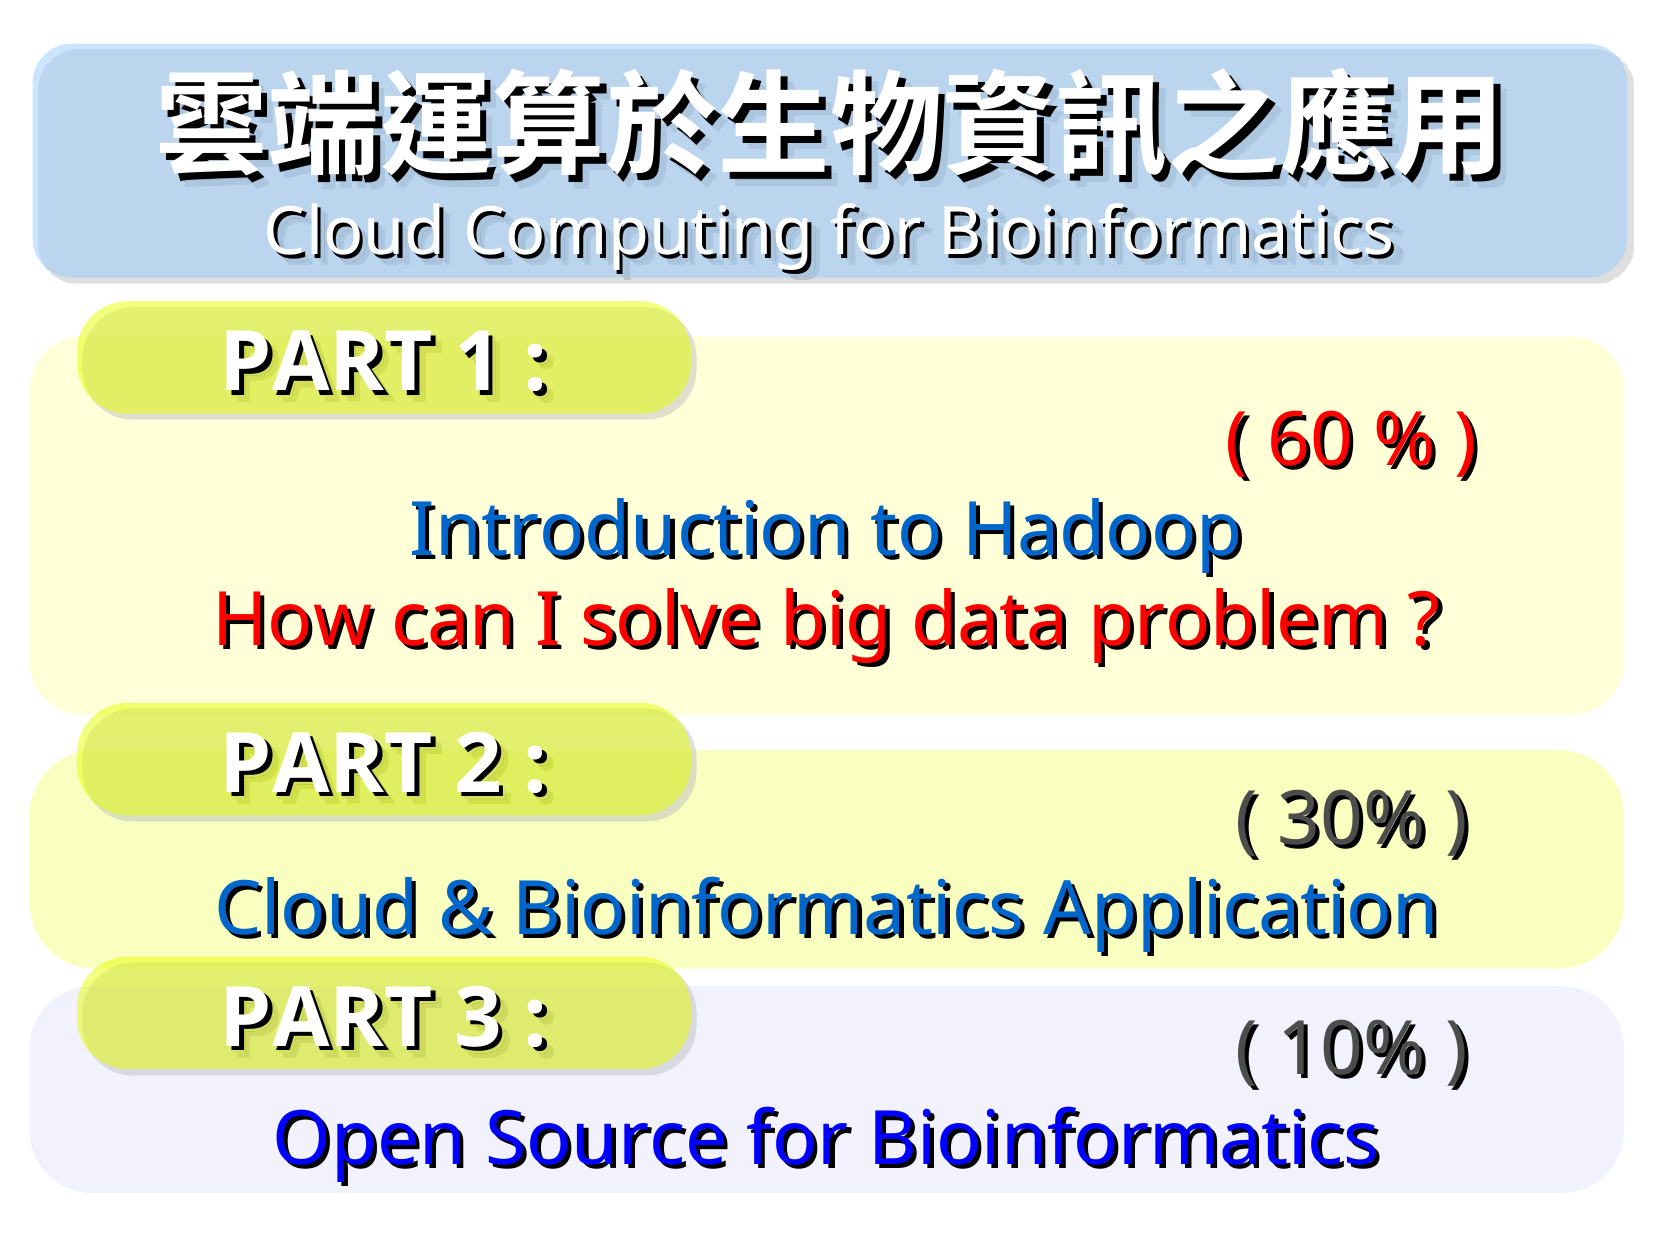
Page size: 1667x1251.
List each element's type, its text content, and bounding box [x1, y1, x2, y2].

text_box ( 30% ) Cloud & Bioinformatics Application [29, 750, 1625, 969]
text_box ( 10% ) Open Source for Bioinformatics [29, 986, 1625, 1193]
text_box PART 1 : [76, 301, 692, 414]
text_box PART 2 : [76, 702, 692, 816]
text_box ( 60 % ) Introduction to Hadoop How can I solve big data problem ? [29, 336, 1625, 715]
text_box PART 3 : [76, 956, 692, 1070]
text_box 雲端運算於生物資訊之應用 Cloud Computing for Bioinformatics [32, 43, 1628, 278]
